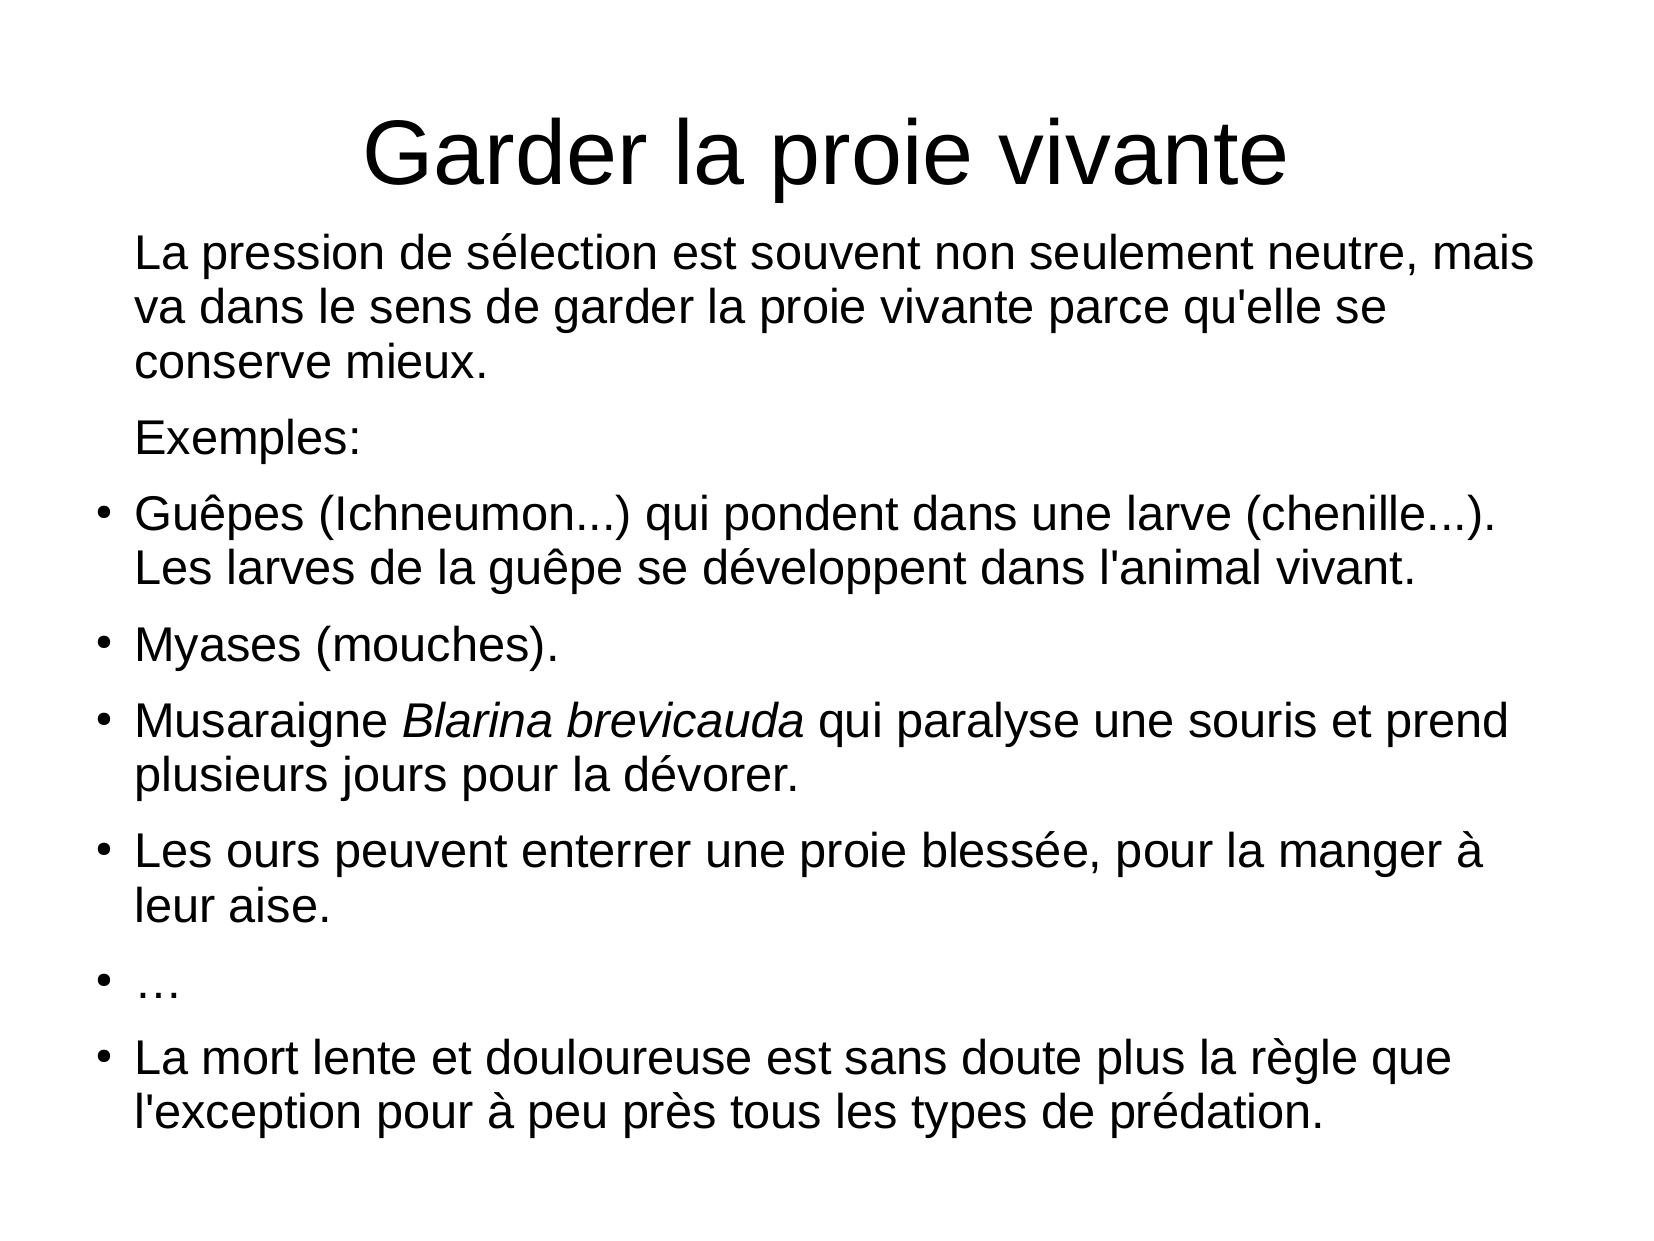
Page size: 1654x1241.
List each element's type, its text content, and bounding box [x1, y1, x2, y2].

list La pression de sélection est souvent non seulement neutre, mais va dans le sens de garder la proie vivante parce qu'elle se conserve mieux. Exemples: Guêpes (Ichneumon...) qui pondent dans une larve (chenille...). Les larves de la guêpe se développent dans l'animal vivant. Myases (mouches). Musaraigne Blarina brevicauda qui paralyse une souris et prend plusieurs jours pour la dévorer. Les ours peuvent enterrer une proie blessée, pour la manger à leur aise. … La mort lente et douloureuse est sans doute plus la règle que l'exception pour à peu près tous les types de prédation. [82, 225, 1538, 1154]
title Garder la proie vivante [82, 49, 1571, 257]
